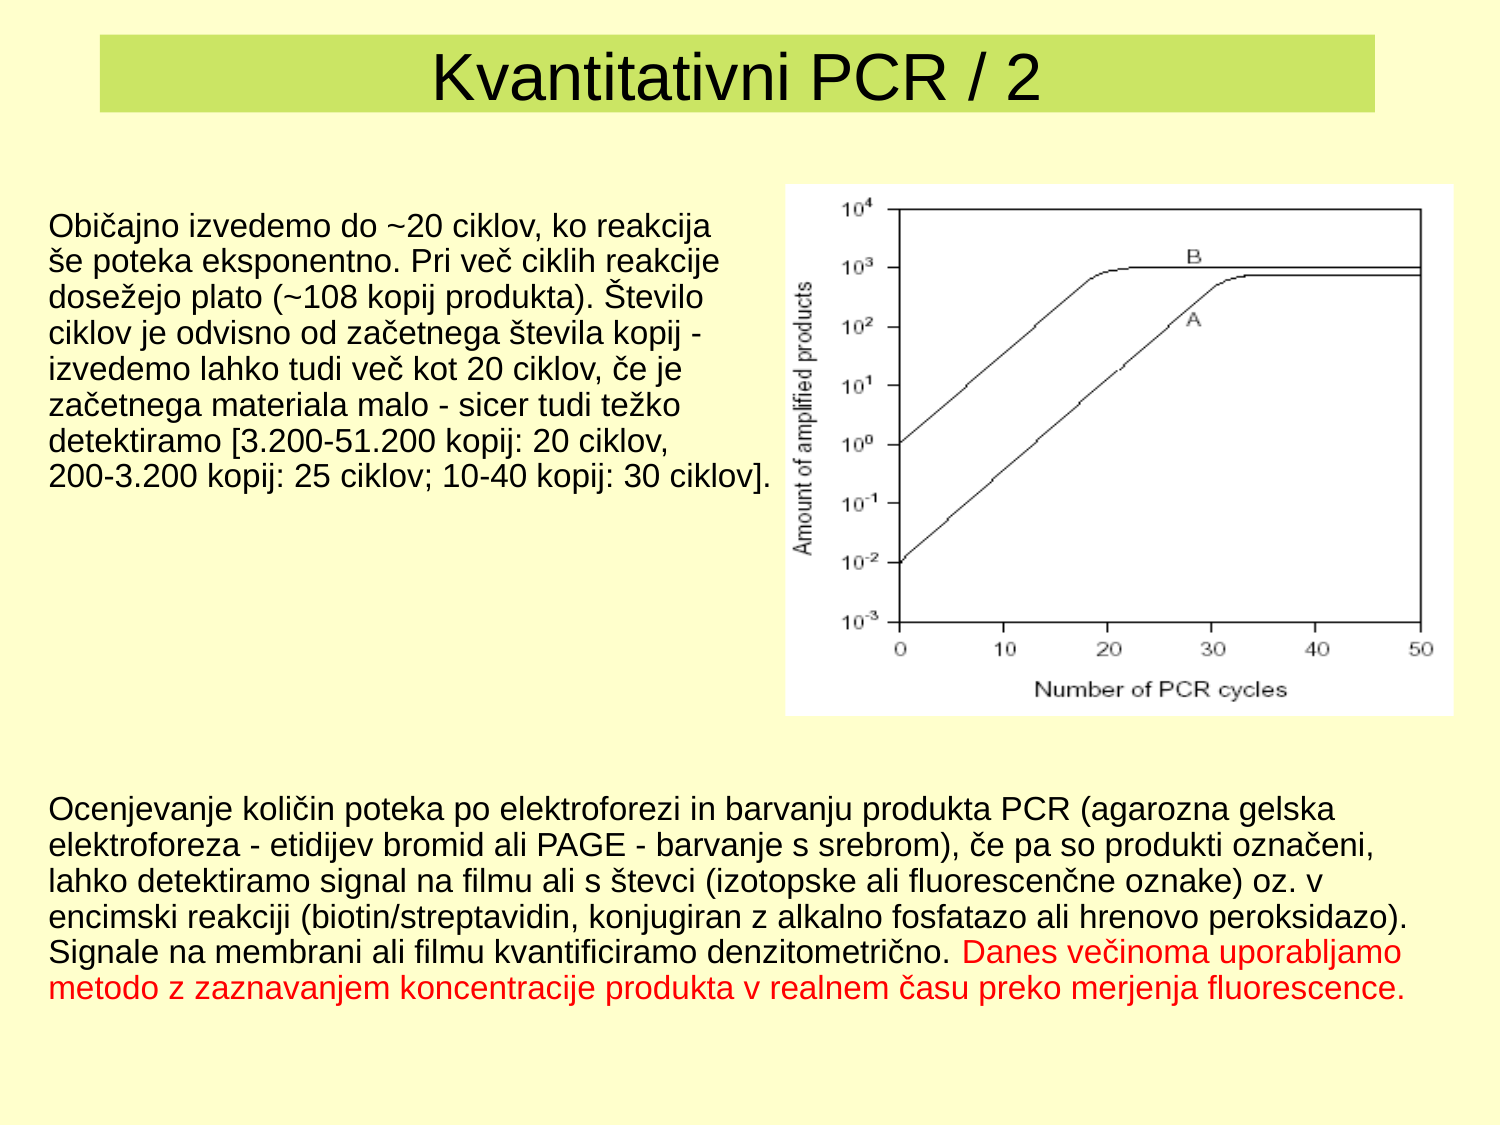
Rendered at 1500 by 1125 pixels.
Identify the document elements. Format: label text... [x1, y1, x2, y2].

list Običajno izvedemo do ~20 ciklov, ko reakcija še poteka eksponentno. Pri več ciklih reakcije dosežejo plato (~108 kopij produkta). Število ciklov je odvisno od začetnega števila kopij - izvedemo lahko tudi več kot 20 ciklov, če je začetnega materiala malo - sicer tudi težko detektiramo [3.200-51.200 kopij: 20 ciklov, 200-3.200 kopij: 25 ciklov; 10-40 kopij: 30 ciklov]. Ocenjevanje količin poteka po elektroforezi in barvanju produkta PCR (agarozna gelska elektroforeza - etidijev bromid ali PAGE - barvanje s srebrom), če pa so produkti označeni, lahko detektiramo signal na filmu ali s števci (izotopske ali fluorescenčne oznake) oz. v encimski reakciji (biotin/streptavidin, konjugiran z alkalno fosfatazo ali hrenovo peroksidazo). Signale na membrani ali filmu kvantificiramo denzitometrično. Danes večinoma uporabljamo metodo z zaznavanjem koncentracije produkta v realnem času preko merjenja fluorescence. [33, 160, 1450, 1100]
title Kvantitativni PCR / 2 [99, 34, 1375, 113]
picture [785, 184, 1454, 716]
